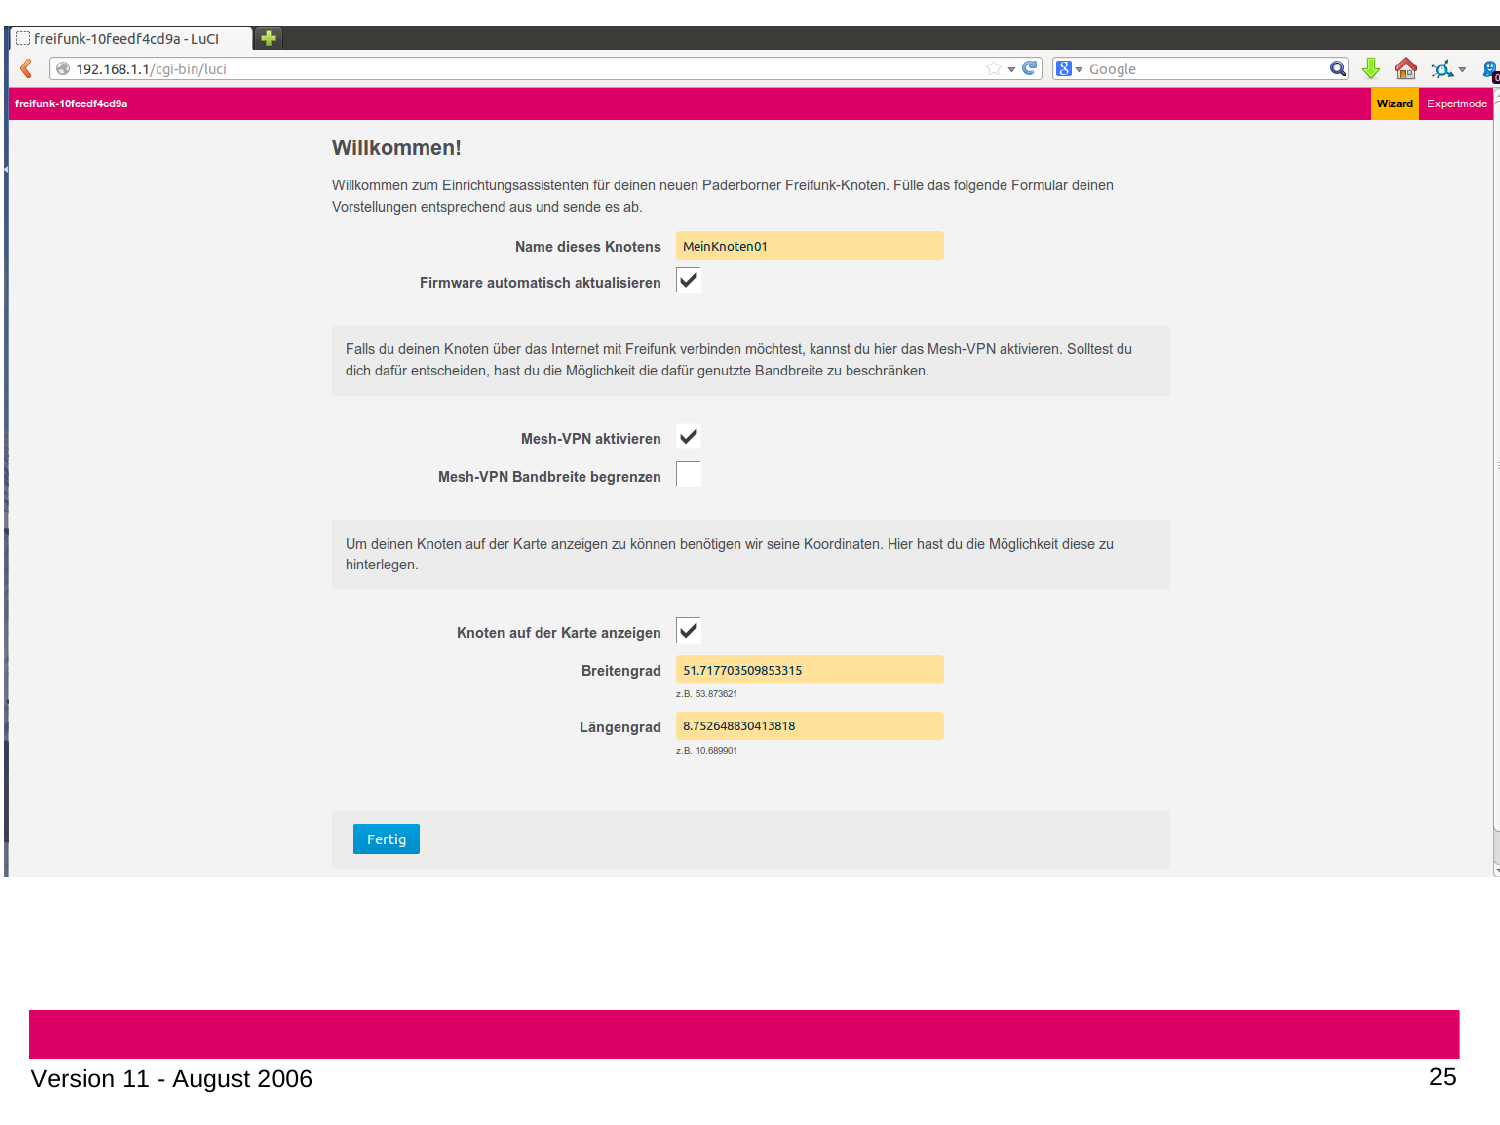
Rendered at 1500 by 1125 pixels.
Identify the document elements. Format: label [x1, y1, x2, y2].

picture [4, 26, 1500, 877]
